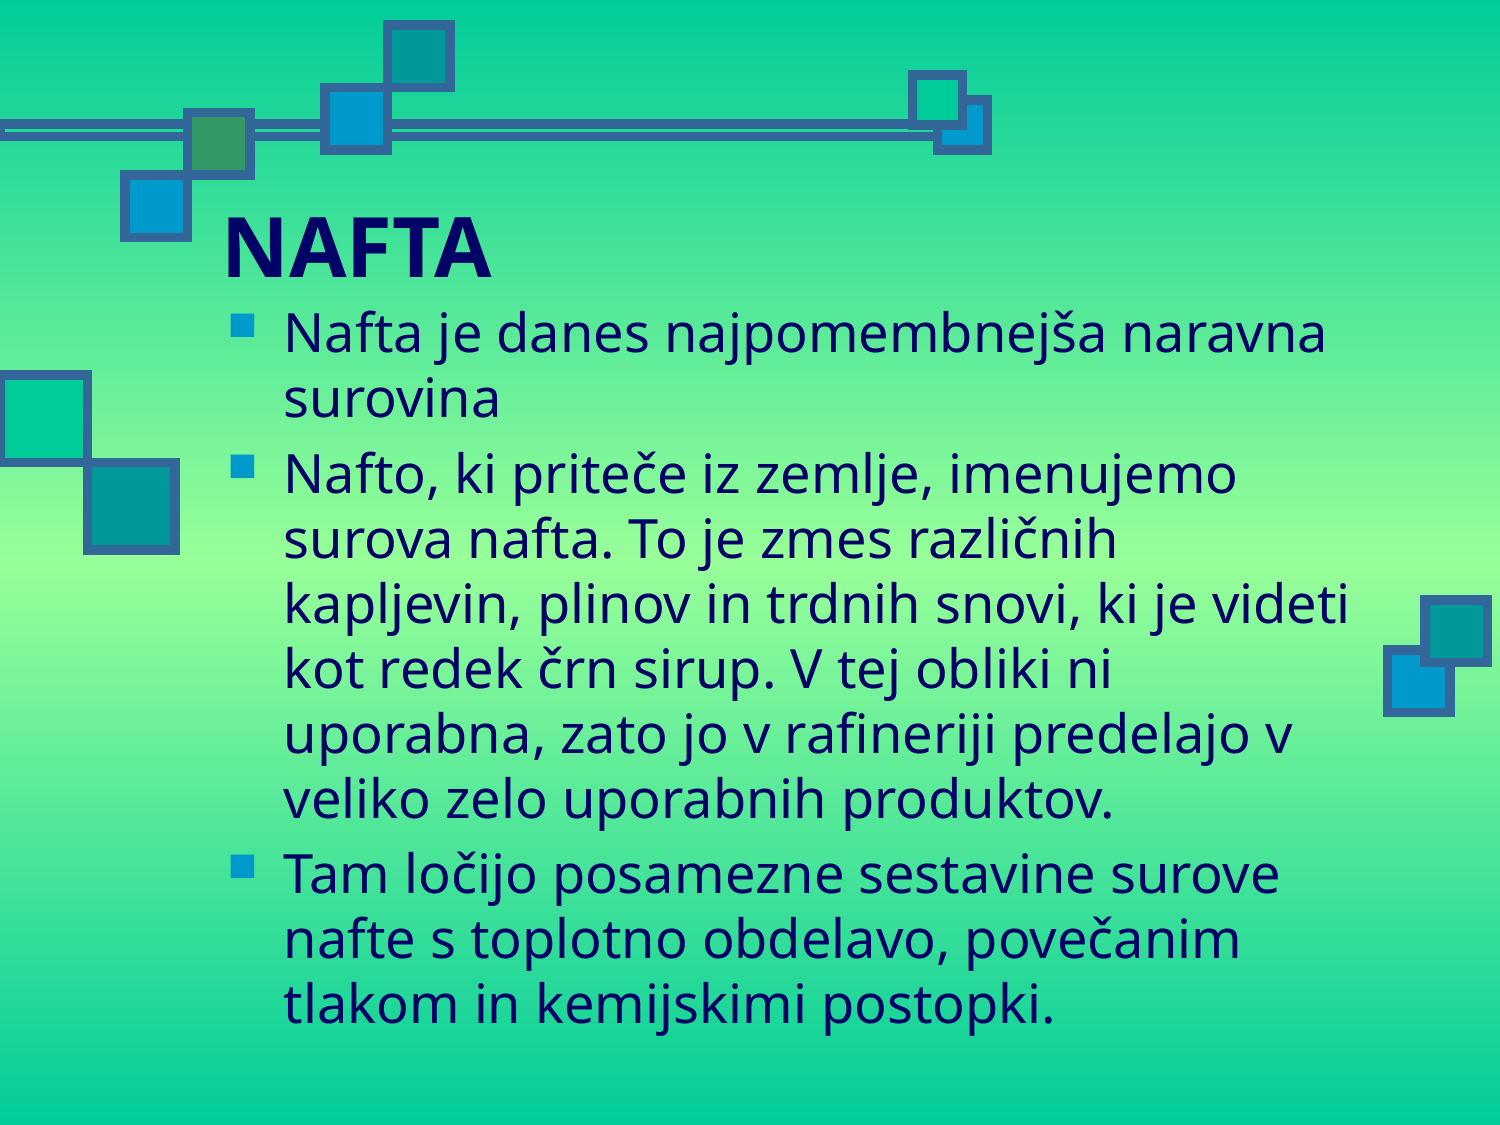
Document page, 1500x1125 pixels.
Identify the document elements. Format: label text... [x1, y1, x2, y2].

list Nafta je danes najpomembnejša naravna surovina Nafto, ki priteče iz zemlje, imenujemo surova nafta. To je zmes različnih kapljevin, plinov in trdnih snovi, ki je videti kot redek črn sirup. V tej obliki ni uporabna, zato jo v rafineriji predelajo v veliko zelo uporabnih produktov. Tam ločijo posamezne sestavine surove nafte s toplotno obdelavo, povečanim tlakom in kemijskimi postopki. [212, 290, 1375, 1013]
title NAFTA [206, 125, 1369, 363]
